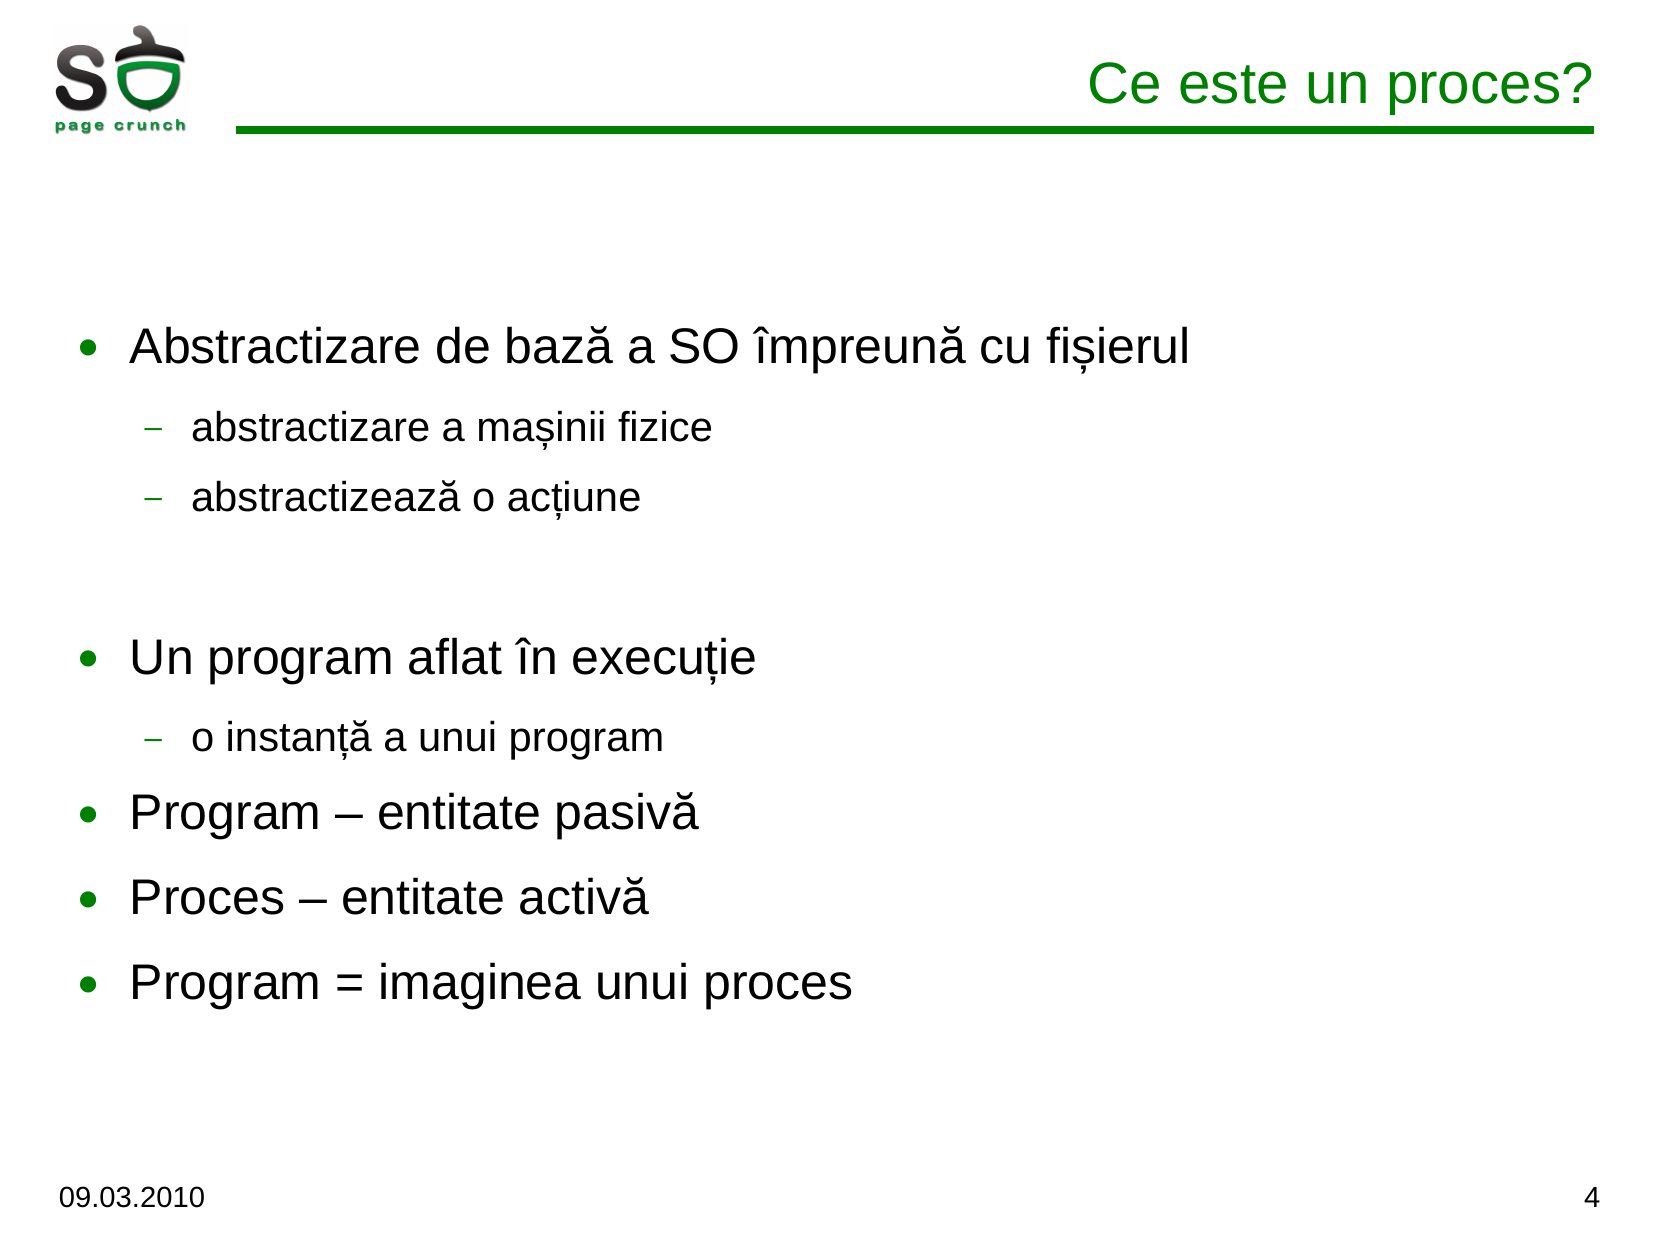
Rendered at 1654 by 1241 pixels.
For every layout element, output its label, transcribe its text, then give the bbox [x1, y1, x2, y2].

list Abstractizare de bază a SO împreună cu fișierul abstractizare a mașinii fizice abstractizează o acțiune Un program aflat în execuție o instanță a unui program Program – entitate pasivă Proces – entitate activă Program = imaginea unui proces [59, 177, 1595, 1152]
title Ce este un proces? [236, 49, 1595, 119]
picture [53, 23, 188, 136]
